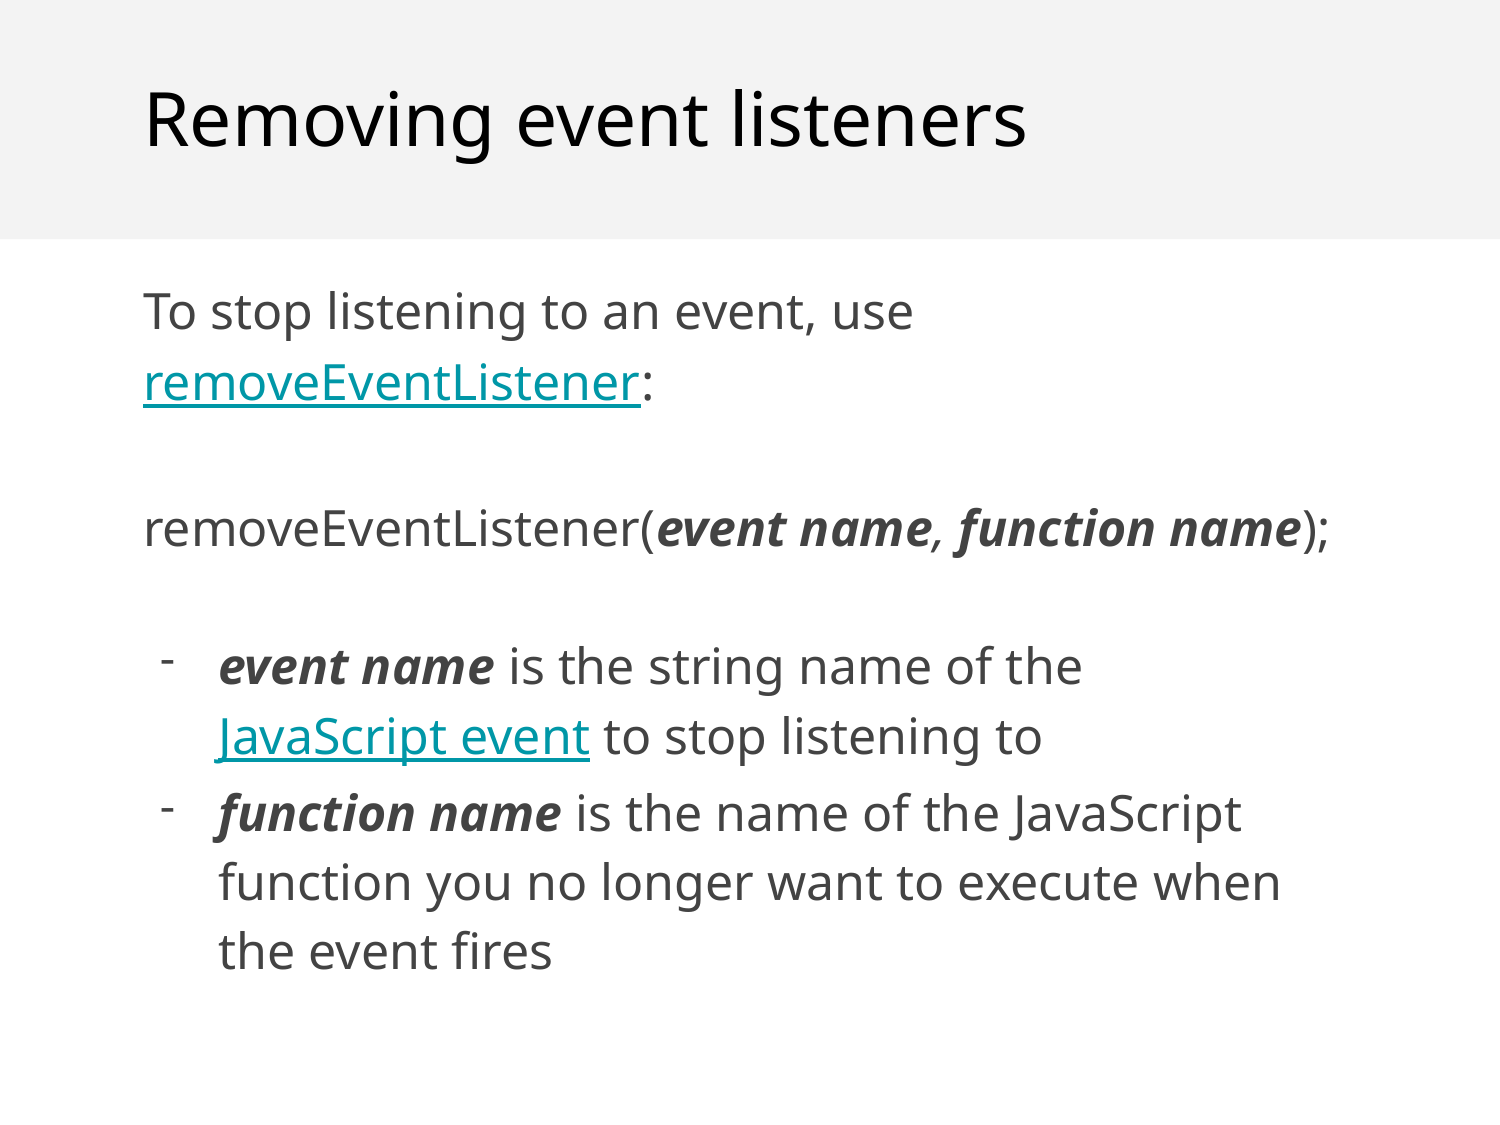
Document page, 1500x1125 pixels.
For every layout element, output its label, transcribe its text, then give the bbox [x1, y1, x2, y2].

title Removing event listeners [128, 56, 1372, 183]
list To stop listening to an event, use removeEventListener: removeEventListener(event name, function name); event name is the string name of the JavaScript event to stop listening to function name is the name of the JavaScript function you no longer want to execute when the event fires [128, 255, 1372, 1017]
